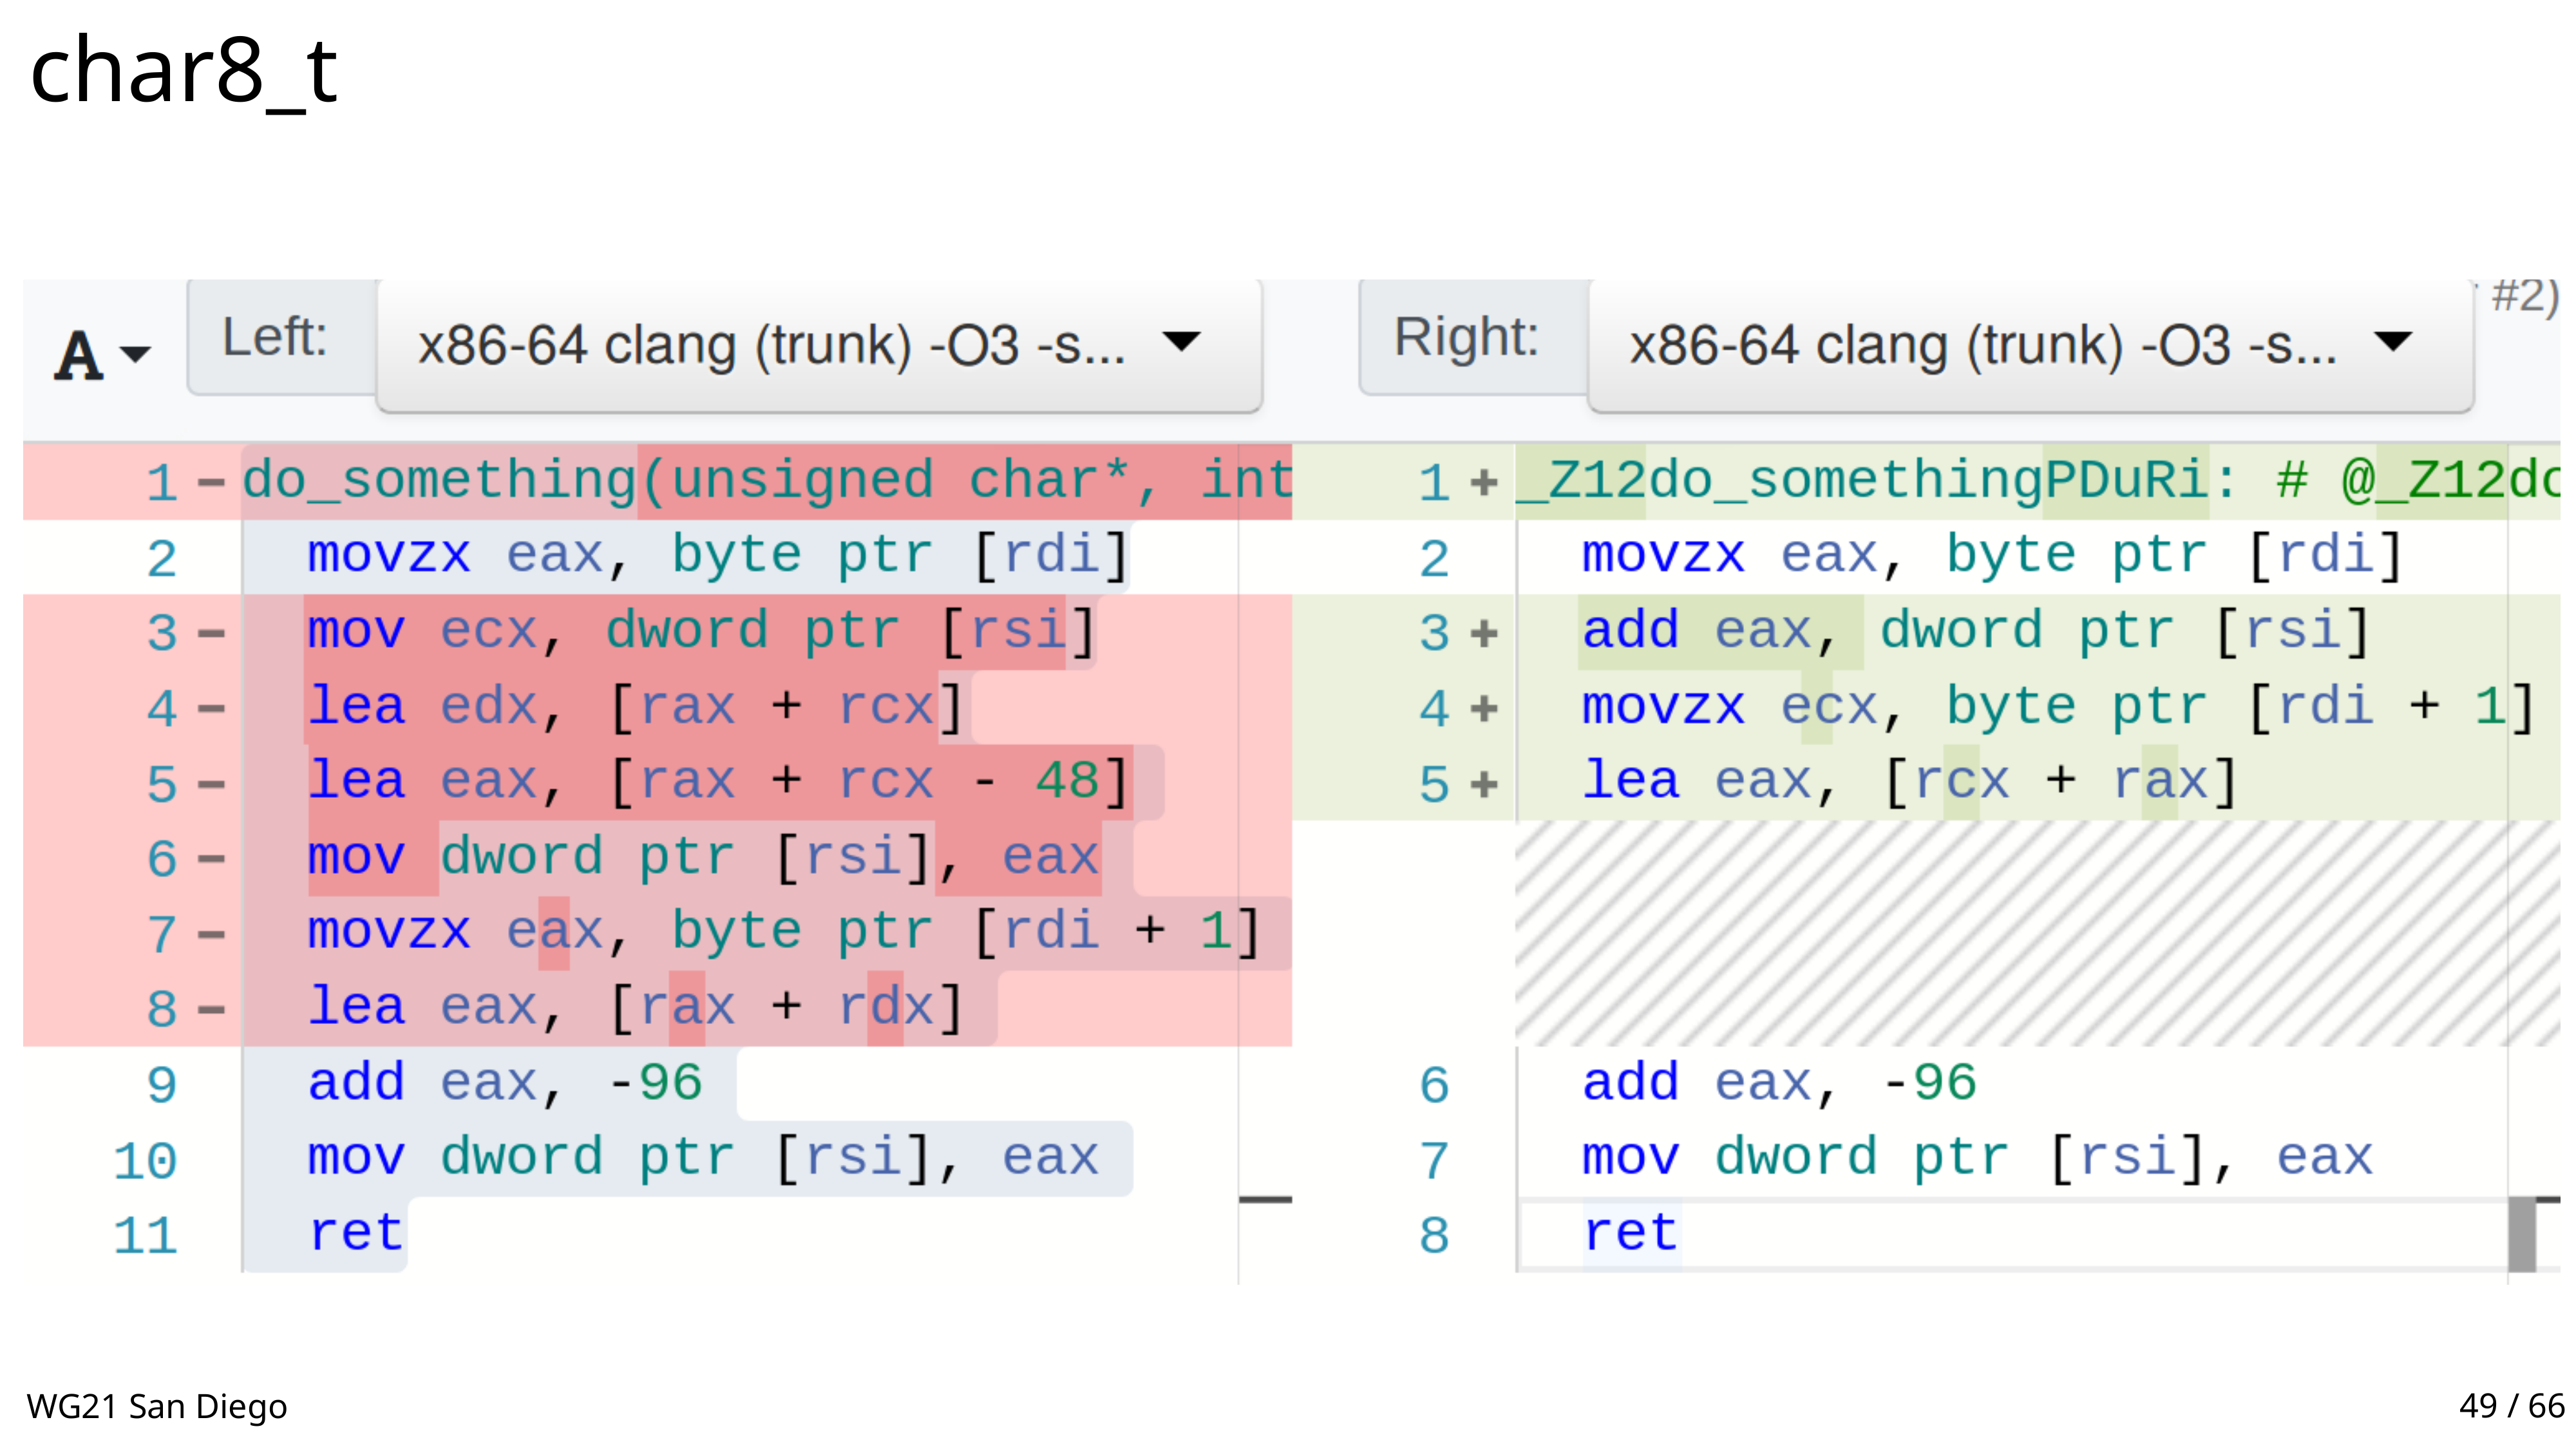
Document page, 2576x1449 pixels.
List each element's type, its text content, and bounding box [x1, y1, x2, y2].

list WG21 San Diego [17, 1376, 1114, 1431]
picture [23, 279, 2561, 1285]
title char8_t [19, 19, 2551, 155]
list <number> / 66 [1479, 1376, 2576, 1431]
